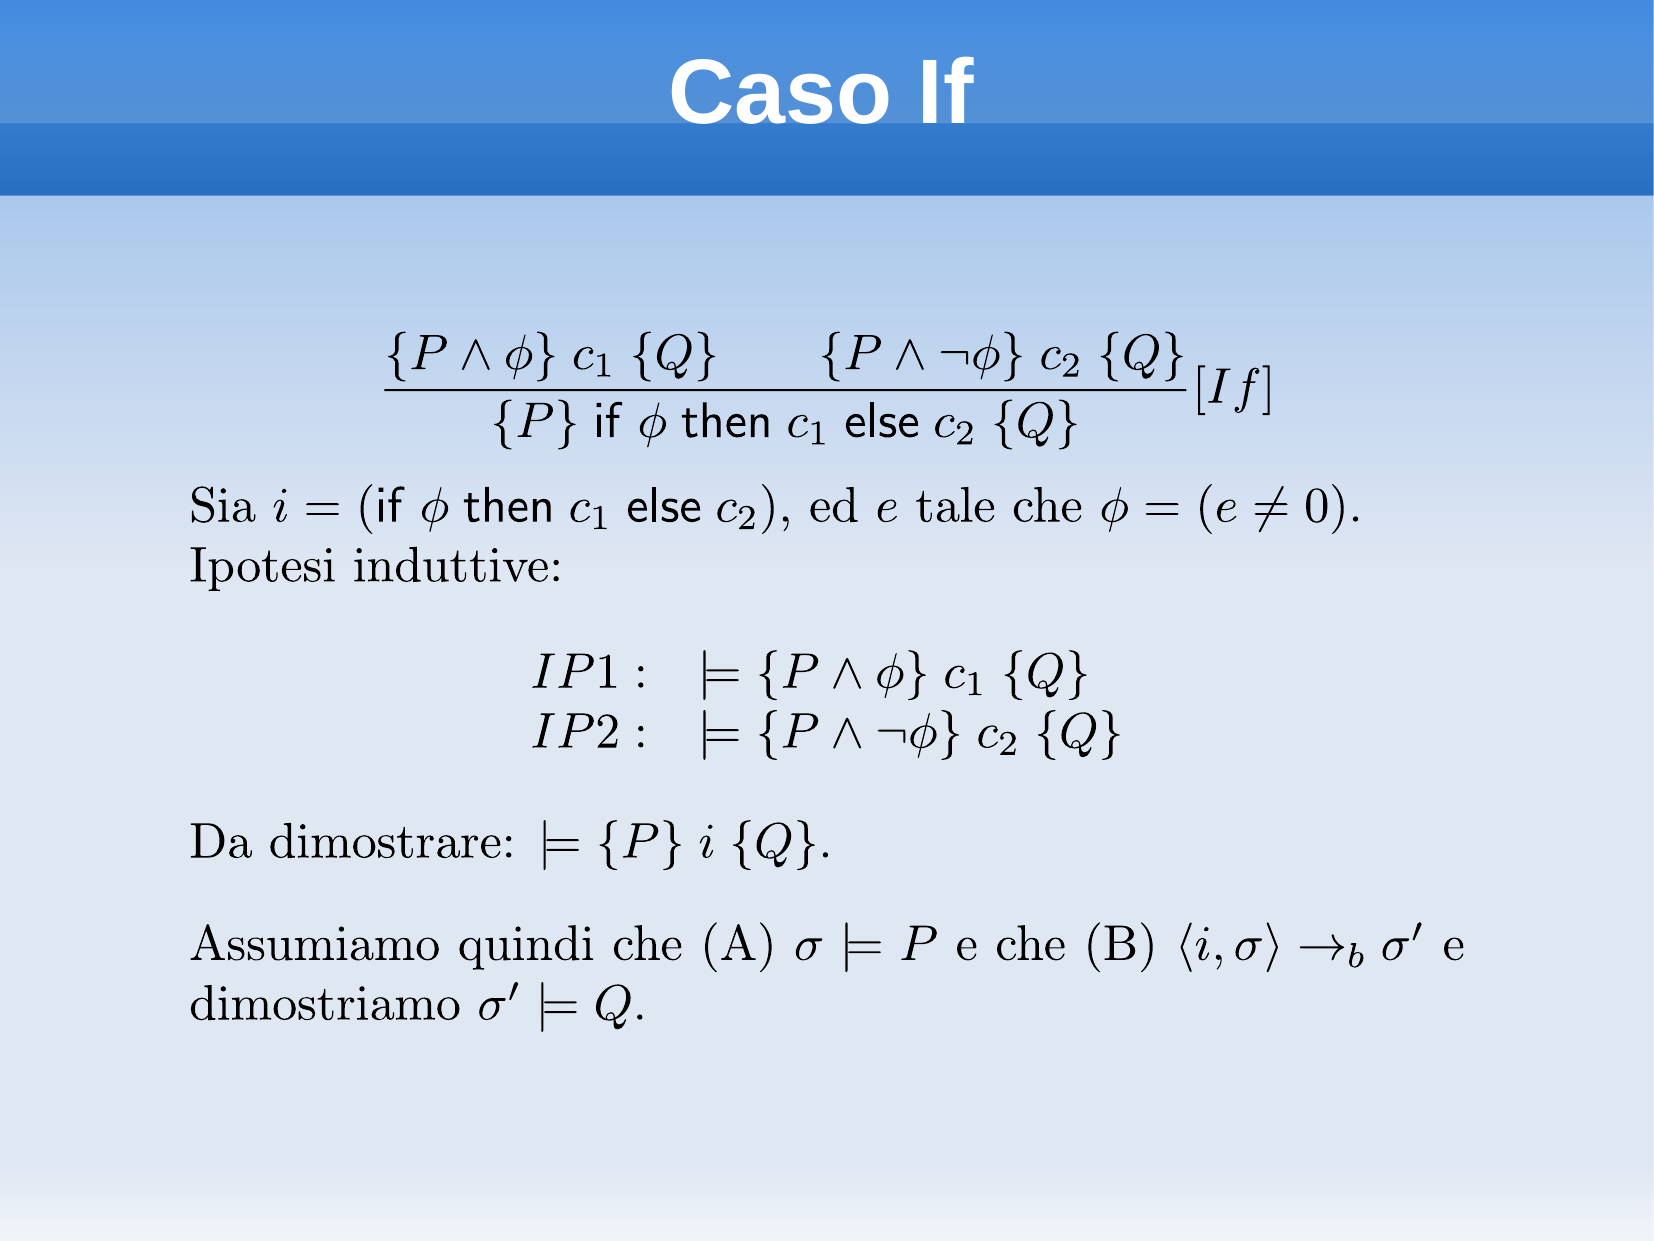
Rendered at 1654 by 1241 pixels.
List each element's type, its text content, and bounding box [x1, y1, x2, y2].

picture [0, 0, 1654, 1241]
text_box [189, 331, 1465, 1033]
title Caso If [76, 0, 1565, 188]
